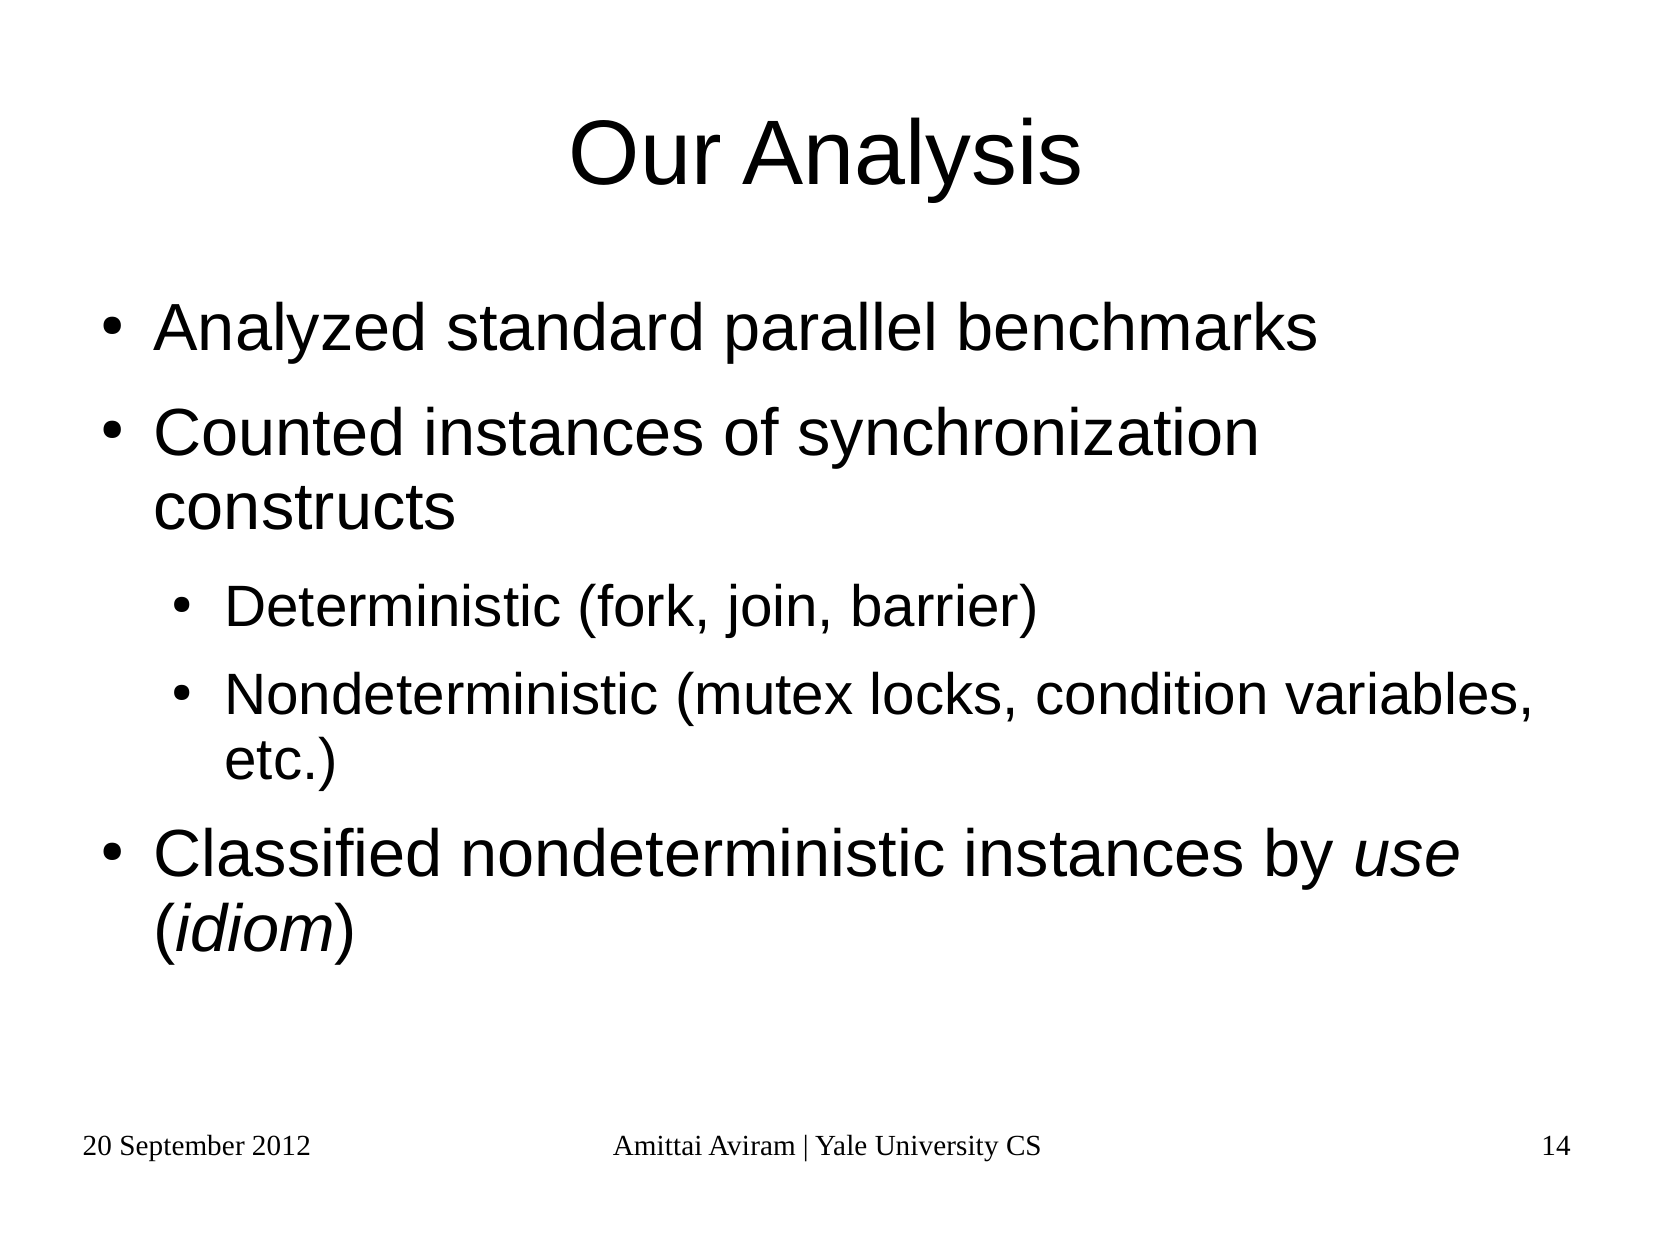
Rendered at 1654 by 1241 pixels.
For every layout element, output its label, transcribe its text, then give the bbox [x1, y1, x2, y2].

list Analyzed standard parallel benchmarks Counted instances of synchronization constructs Deterministic (fork, join, barrier) Nondeterministic (mutex locks, condition variables, etc.) Classified nondeterministic instances by use (idiom) [82, 290, 1571, 1109]
title Our Analysis [82, 49, 1571, 257]
